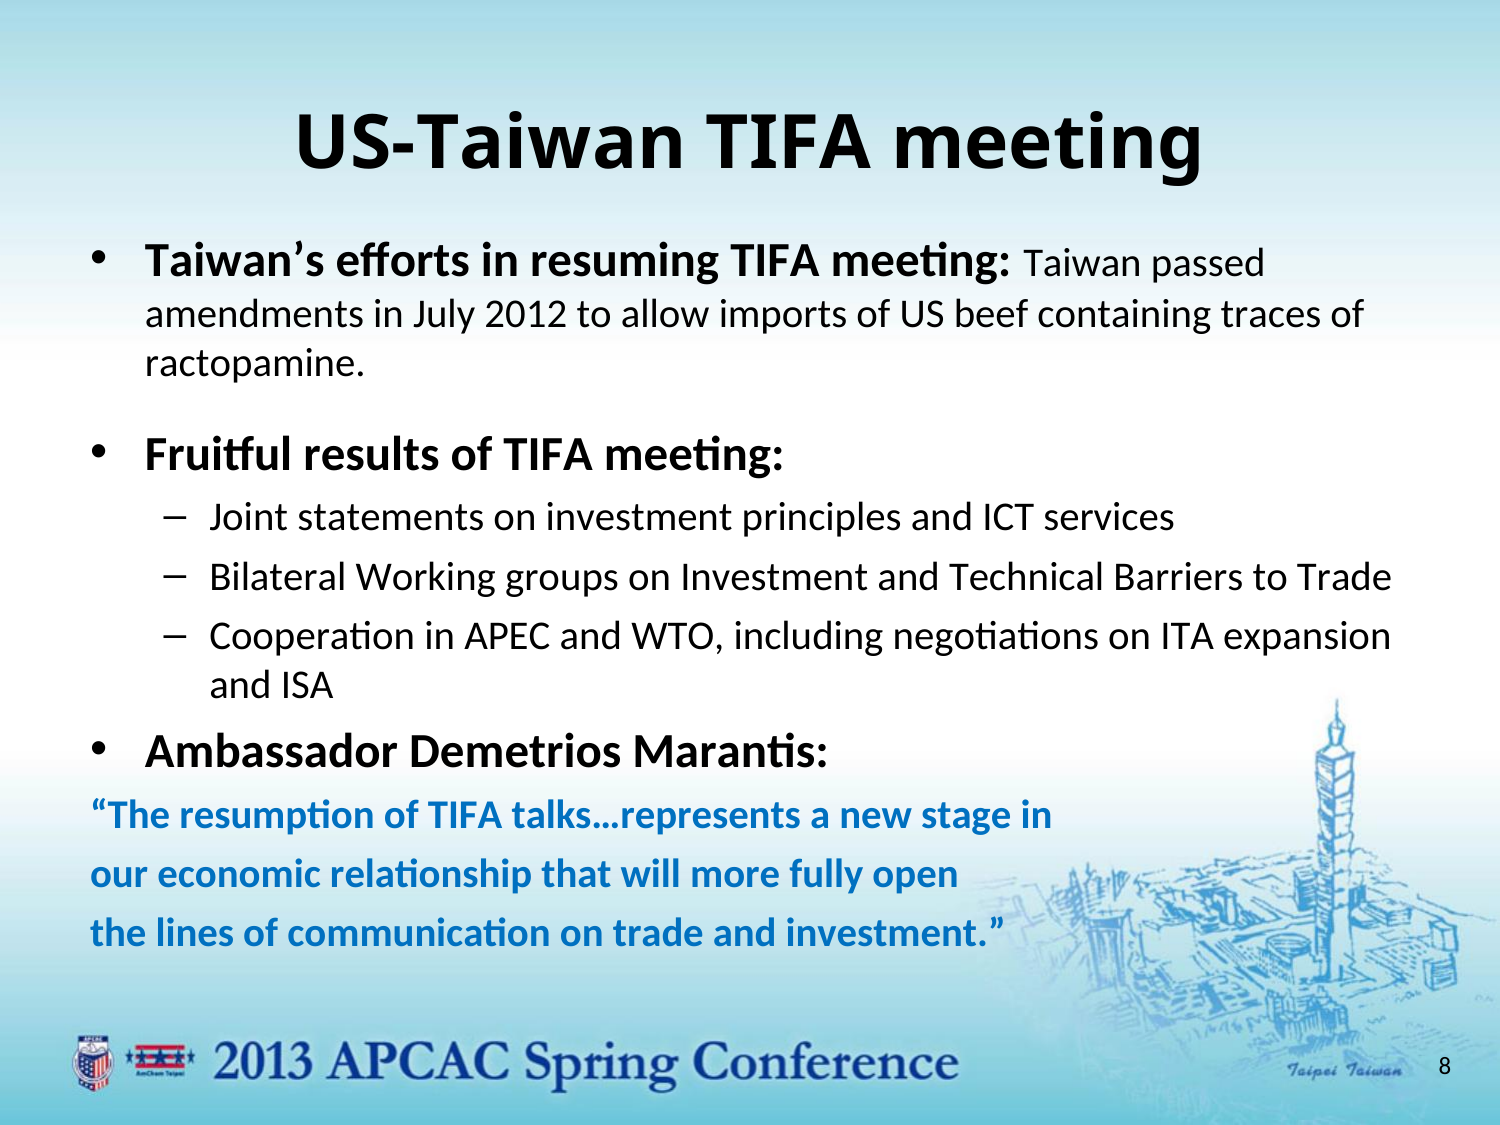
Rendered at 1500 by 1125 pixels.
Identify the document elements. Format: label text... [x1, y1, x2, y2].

text_box <編號> [1116, 1034, 1467, 1095]
list Taiwan’s efforts in resuming TIFA meeting: Taiwan passed amendments in July 2012 to allow imports of US beef containing traces of ractopamine. Fruitful results of TIFA meeting: Joint statements on investment principles and ICT services Bilateral Working groups on Investment and Technical Barriers to Trade Cooperation in APEC and WTO, including negotiations on ITA expansion and ISA Ambassador Demetrios Marantis: “The resumption of TIFA talks…represents a new stage in our economic relationship that will more fully open the lines of communication on trade and investment.” [75, 219, 1426, 1005]
picture [0, 0, 1500, 1125]
title US-Taiwan TIFA meeting [75, 45, 1426, 219]
